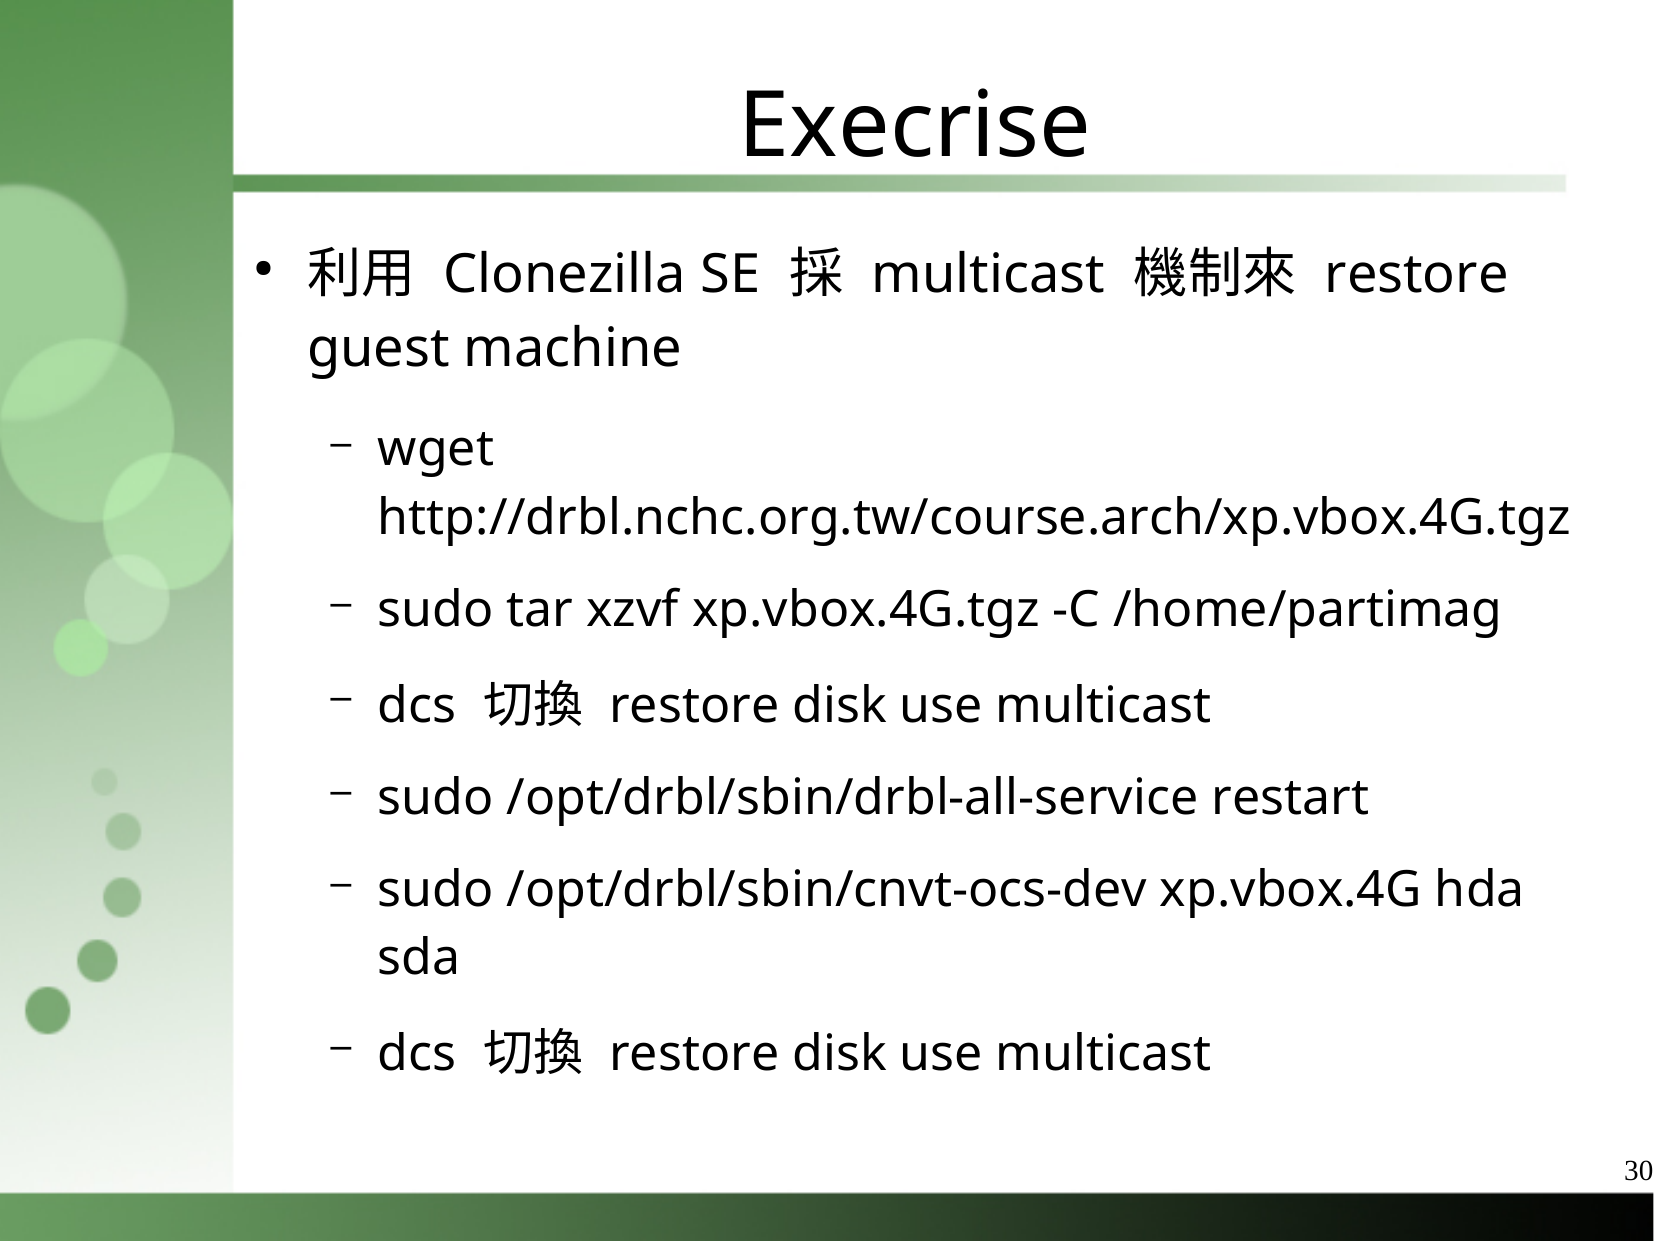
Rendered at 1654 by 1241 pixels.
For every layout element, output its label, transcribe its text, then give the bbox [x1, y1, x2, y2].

picture [0, 0, 1654, 1241]
list 利用 Clonezilla SE 採 multicast 機制來 restore guest machine wget http://drbl.nchc.org.tw/course.arch/xp.vbox.4G.tgz sudo tar xzvf xp.vbox.4G.tgz -C /home/partimag dcs 切換 restore disk use multicast sudo /opt/drbl/sbin/drbl-all-service restart sudo /opt/drbl/sbin/cnvt-ocs-dev xp.vbox.4G hda sda dcs 切換 restore disk use multicast [236, 229, 1595, 942]
title Execrise [236, 64, 1595, 178]
